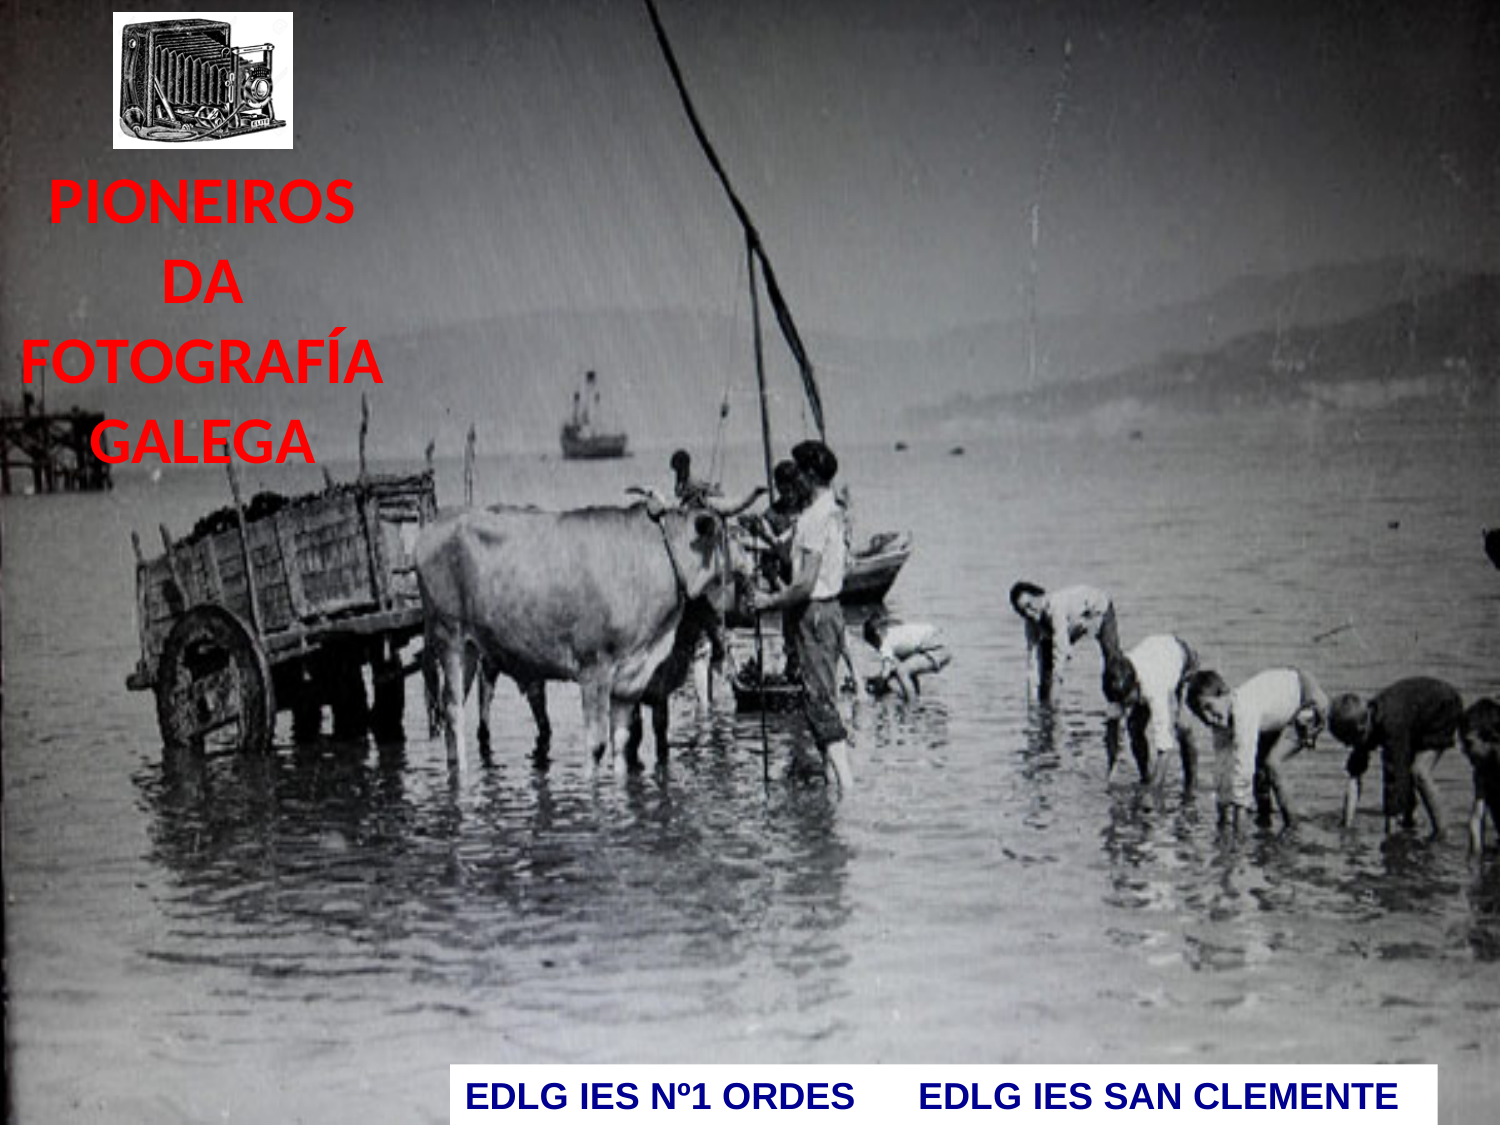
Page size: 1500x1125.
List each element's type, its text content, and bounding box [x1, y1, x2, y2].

picture [0, 0, 1500, 1125]
text_box EDLG IES Nº1 ORDES EDLG IES SAN CLEMENTE [450, 1064, 1438, 1125]
text_box PIONEIROS DA FOTOGRAFÍA GALEGA [5, 148, 400, 485]
